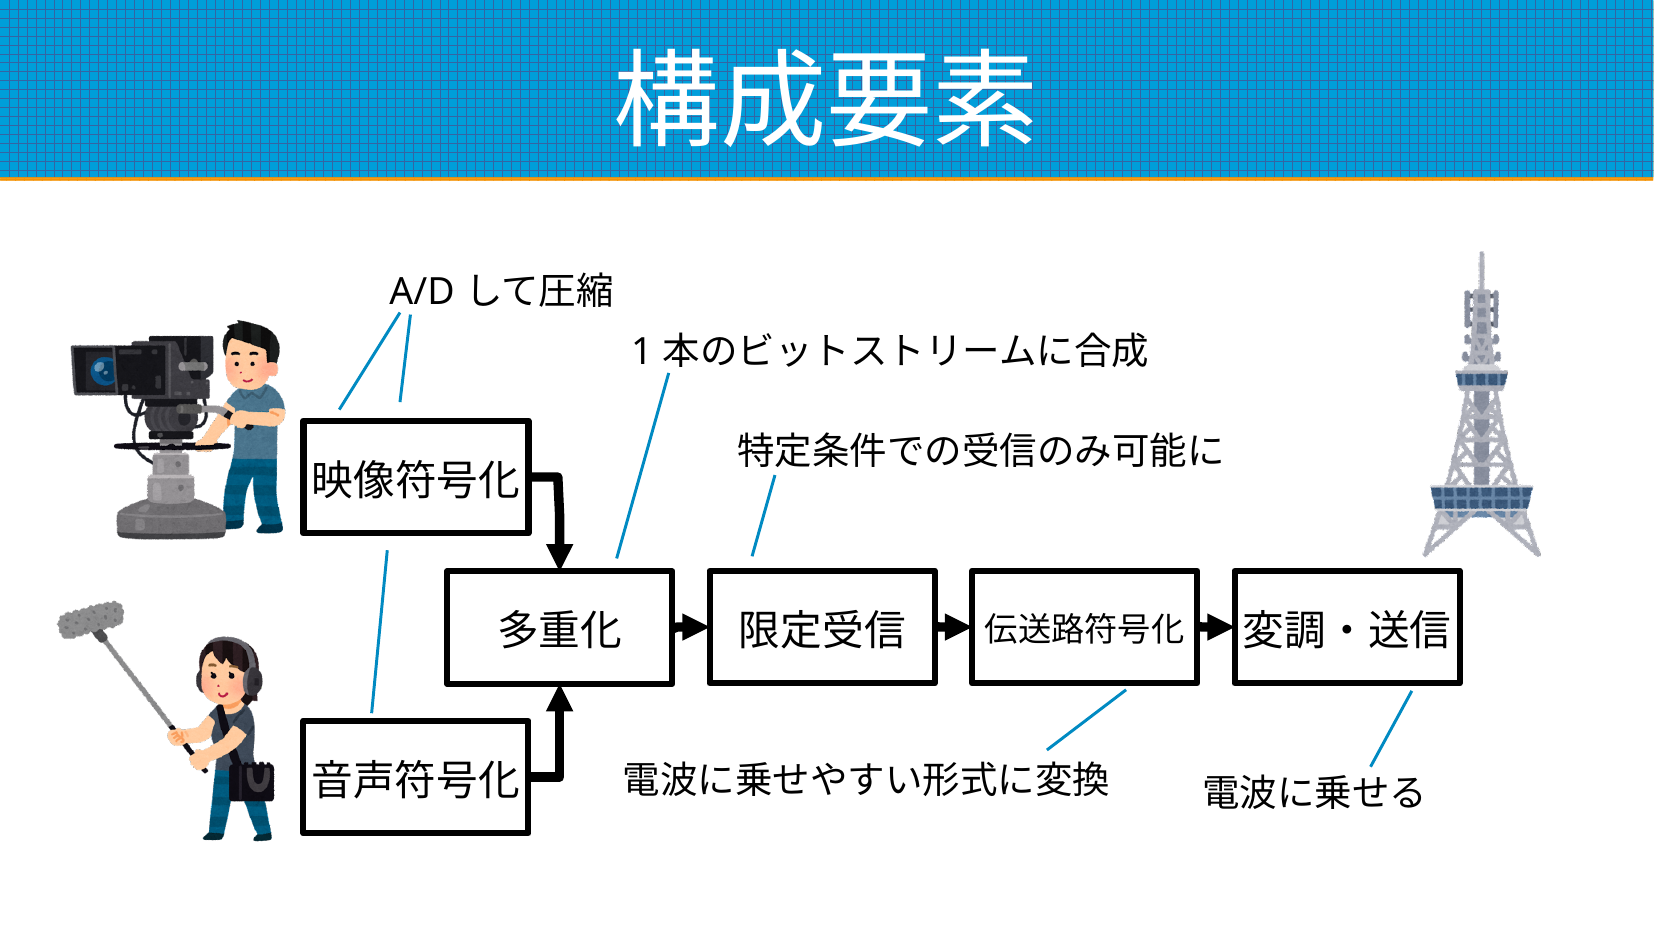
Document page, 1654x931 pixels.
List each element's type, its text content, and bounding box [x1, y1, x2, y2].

text_box A/Dして圧縮 [383, 263, 644, 313]
text_box 伝送路符号化 [972, 570, 1198, 684]
text_box 1本のビットストリームに合成 [625, 323, 1165, 373]
text_box 電波に乗せる [1196, 754, 1448, 826]
text_box 特定条件での受信のみ可能に [731, 412, 1238, 484]
title 構成要素 [82, 14, 1571, 171]
text_box 電波に乗せやすい形式に変換 [616, 741, 1123, 813]
text_box 映像符号化 [303, 420, 529, 534]
picture [43, 597, 294, 848]
picture [62, 315, 293, 547]
text_box 限定受信 [709, 570, 935, 684]
picture [1389, 243, 1573, 563]
text_box 変調・送信 [1234, 570, 1460, 684]
text_box 音声符号化 [303, 720, 529, 834]
text_box 多重化 [447, 571, 673, 684]
